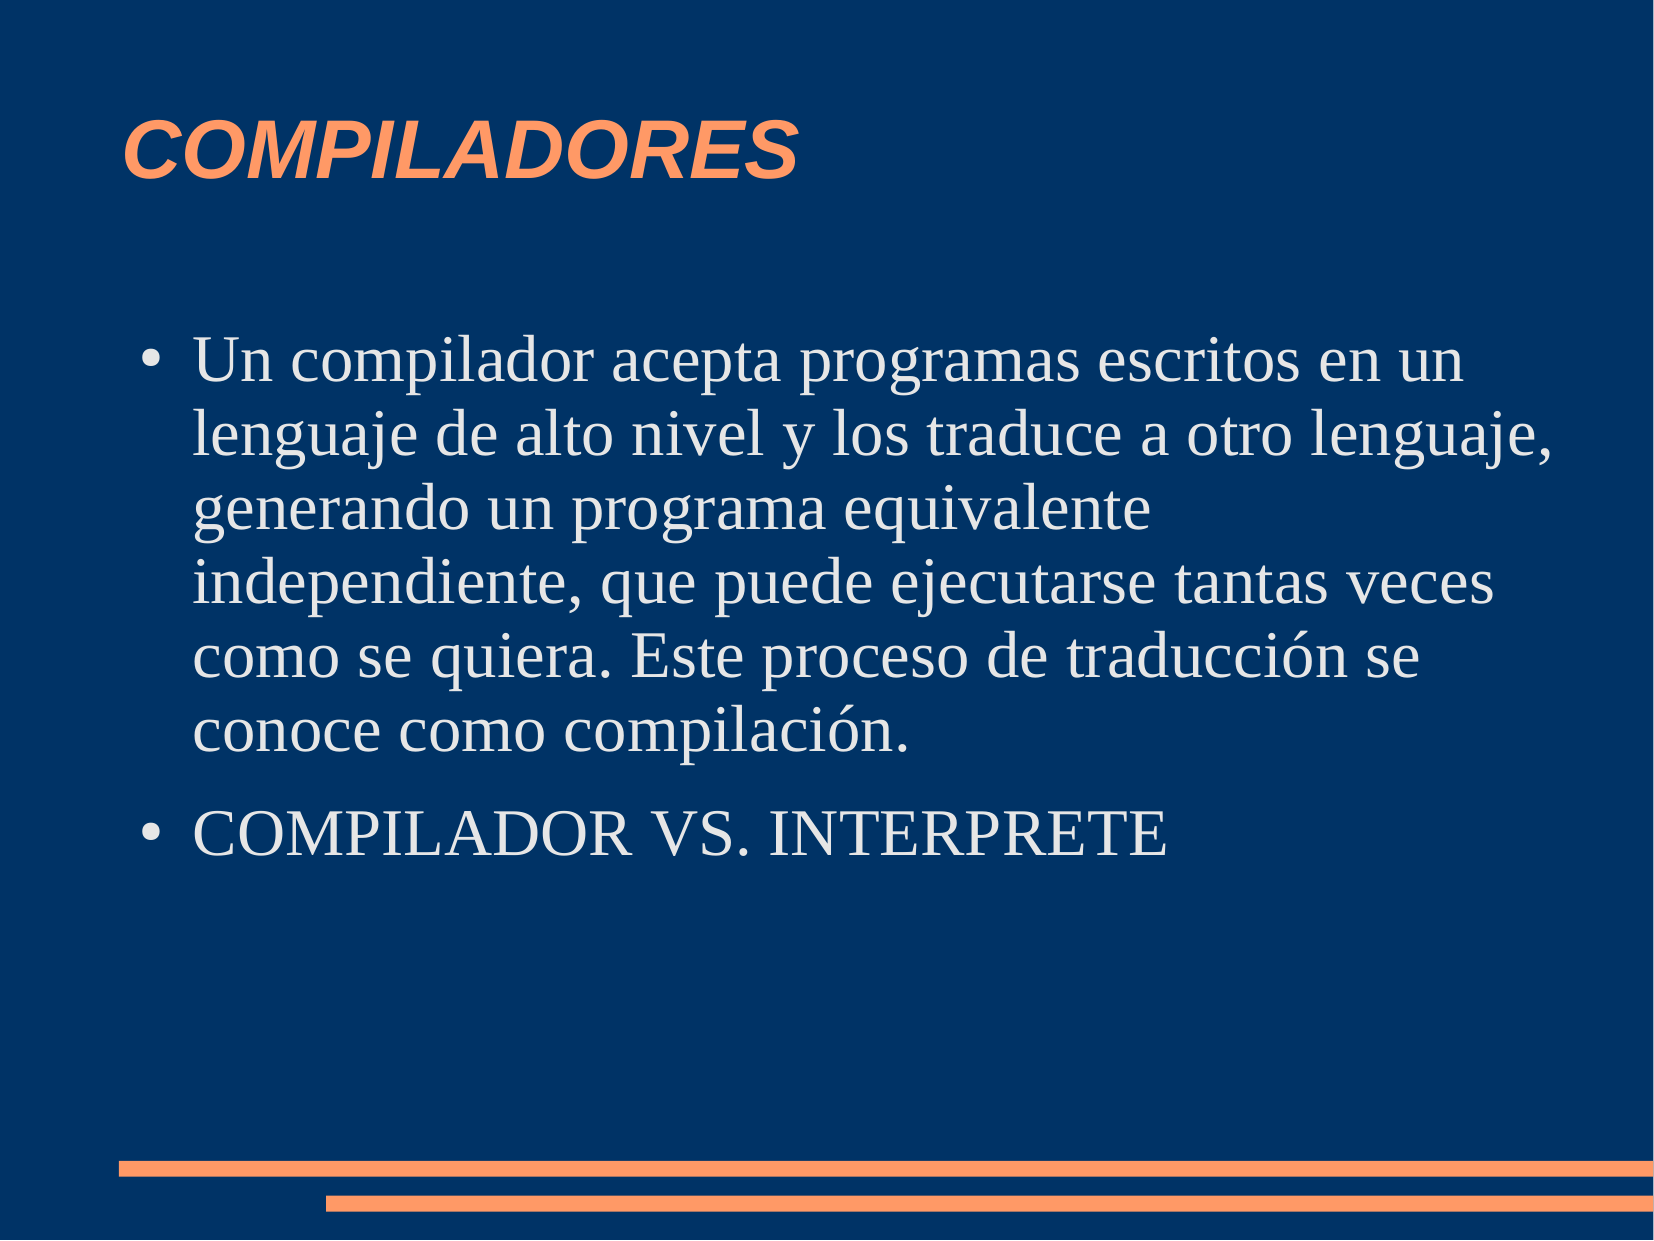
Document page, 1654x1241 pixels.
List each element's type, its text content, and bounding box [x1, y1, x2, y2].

list Un compilador acepta programas escritos en un lenguaje de alto nivel y los traduce a otro lenguaje, generando un programa equivalente independiente, que puede ejecutarse tantas veces como se quiera. Este proceso de traducción se conoce como compilación. COMPILADOR VS. INTERPRETE [121, 322, 1561, 1132]
title COMPILADORES [121, 46, 1534, 254]
